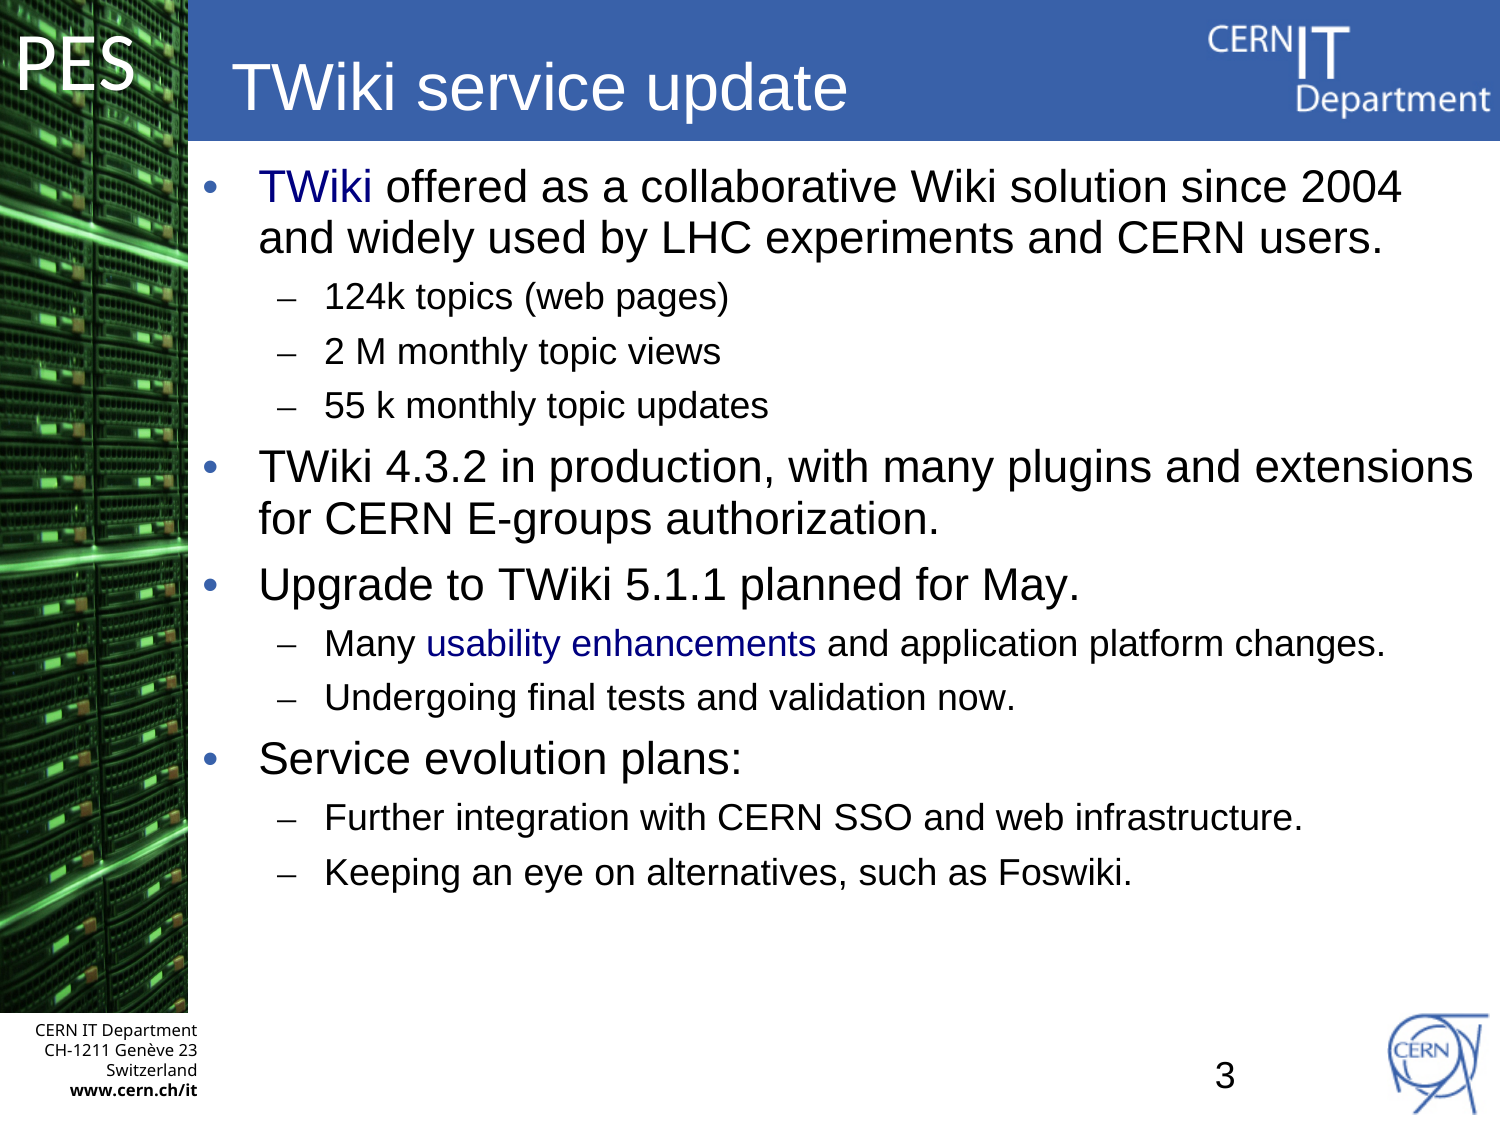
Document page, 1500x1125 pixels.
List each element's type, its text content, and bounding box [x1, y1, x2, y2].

list TWiki offered as a collaborative Wiki solution since 2004 and widely used by LHC experiments and CERN users. 124k topics (web pages) 2 M monthly topic views 55 k monthly topic updates TWiki 4.3.2 in production, with many plugins and extensions for CERN E-groups authorization. Upgrade to TWiki 5.1.1 planned for May. Many usability enhancements and application platform changes. Undergoing final tests and validation now. Service evolution plans: Further integration with CERN SSO and web infrastructure. Keeping an eye on alternatives, such as Foswiki. [187, 153, 1500, 1013]
picture [1387, 1013, 1490, 1115]
title TWiki service update [212, 7, 1125, 153]
picture [0, 0, 1500, 1013]
